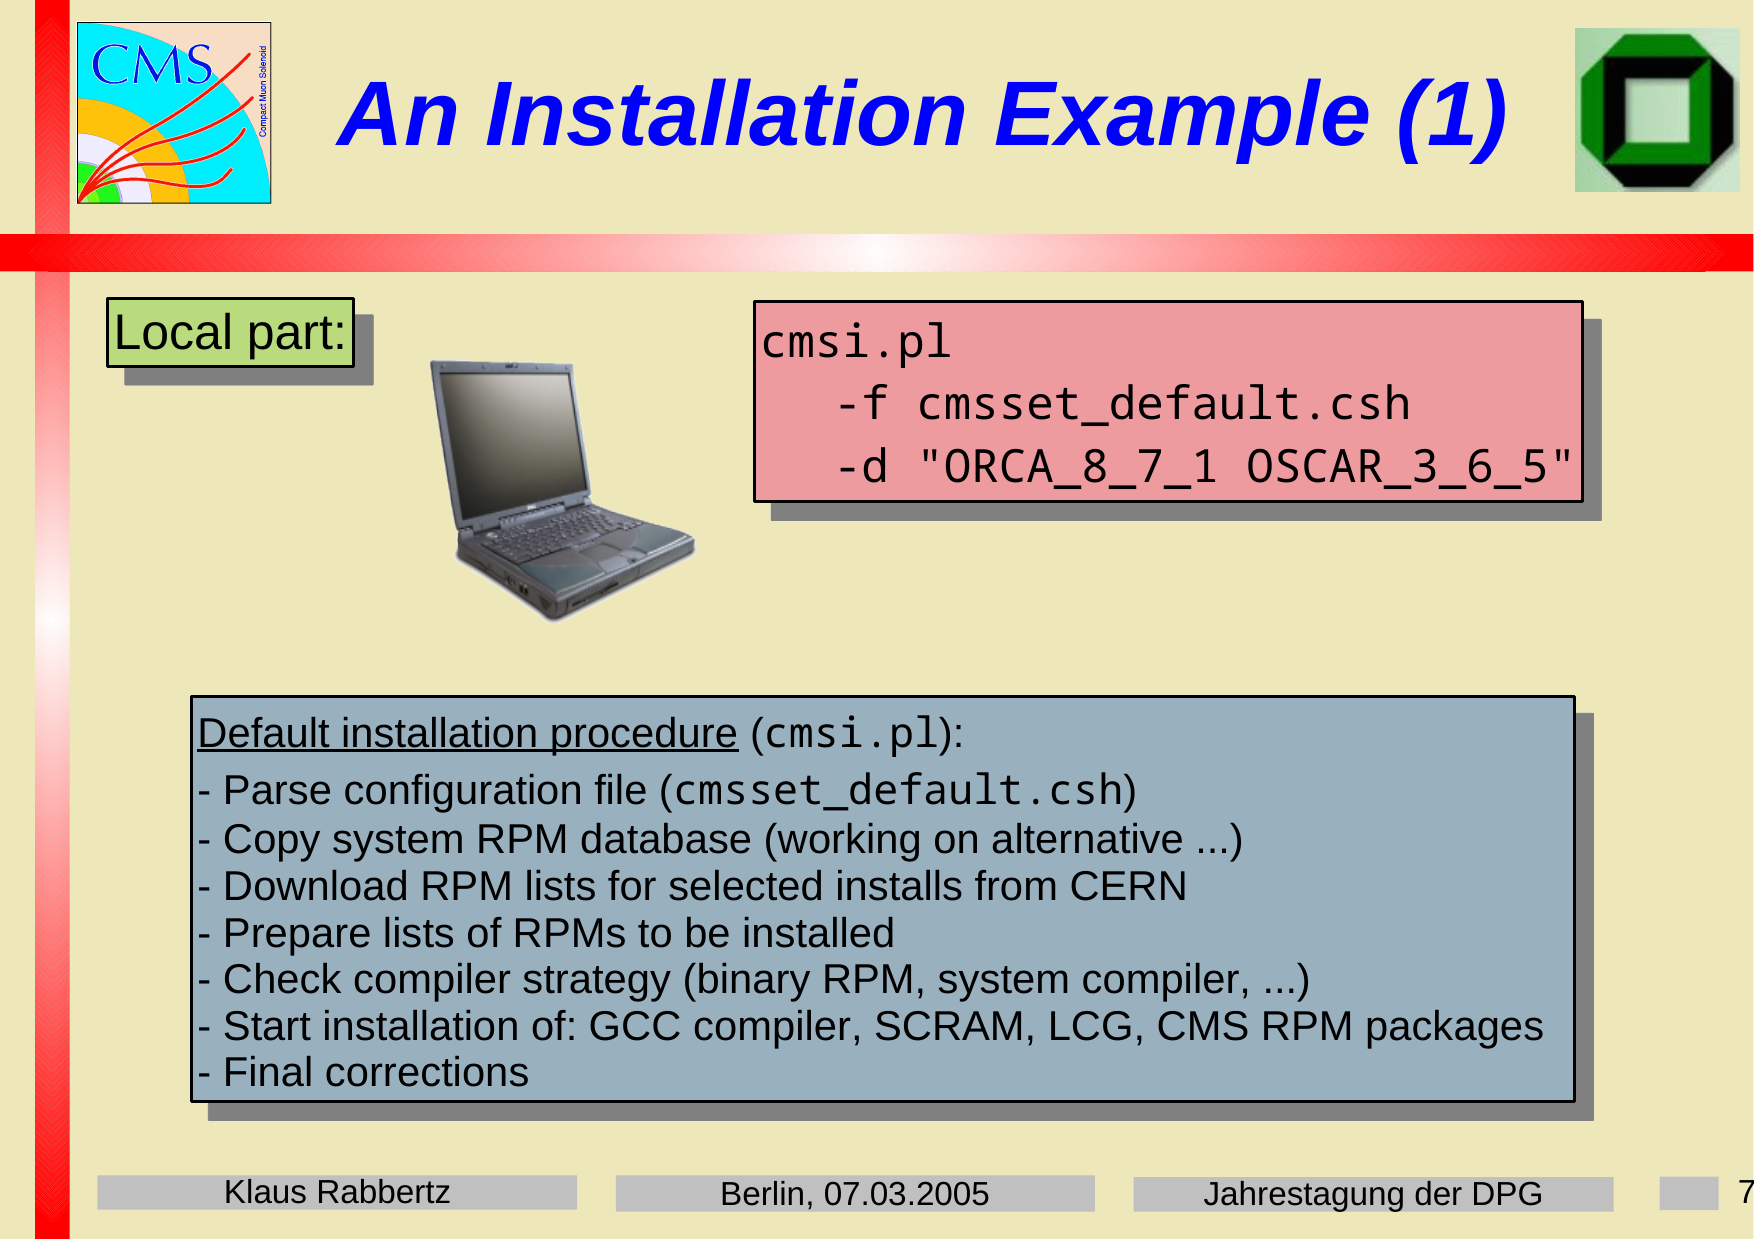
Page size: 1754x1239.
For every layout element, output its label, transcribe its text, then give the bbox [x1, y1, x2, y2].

text_box Default installation procedure (cmsi.pl): - Parse configuration file (cmsset_default.csh) - Copy system RPM database (working on alternative ...) - Download RPM lists for selected installs from CERN - Prepare lists of RPMs to be installed - Check compiler strategy (binary RPM, system compiler, ...) - Start installation of: GCC compiler, SCRAM, LCG, CMS RPM packages - Final corrections [191, 696, 1575, 1081]
picture [76, 21, 272, 204]
text_box cmsi.pl -f cmsset_default.csh -d "ORCA_8_7_1 OSCAR_3_6_5" [754, 301, 1583, 452]
picture [430, 360, 697, 624]
text_box Local part: [107, 298, 354, 367]
picture [1575, 28, 1740, 192]
title An Installation Example (1) [282, 10, 1566, 217]
